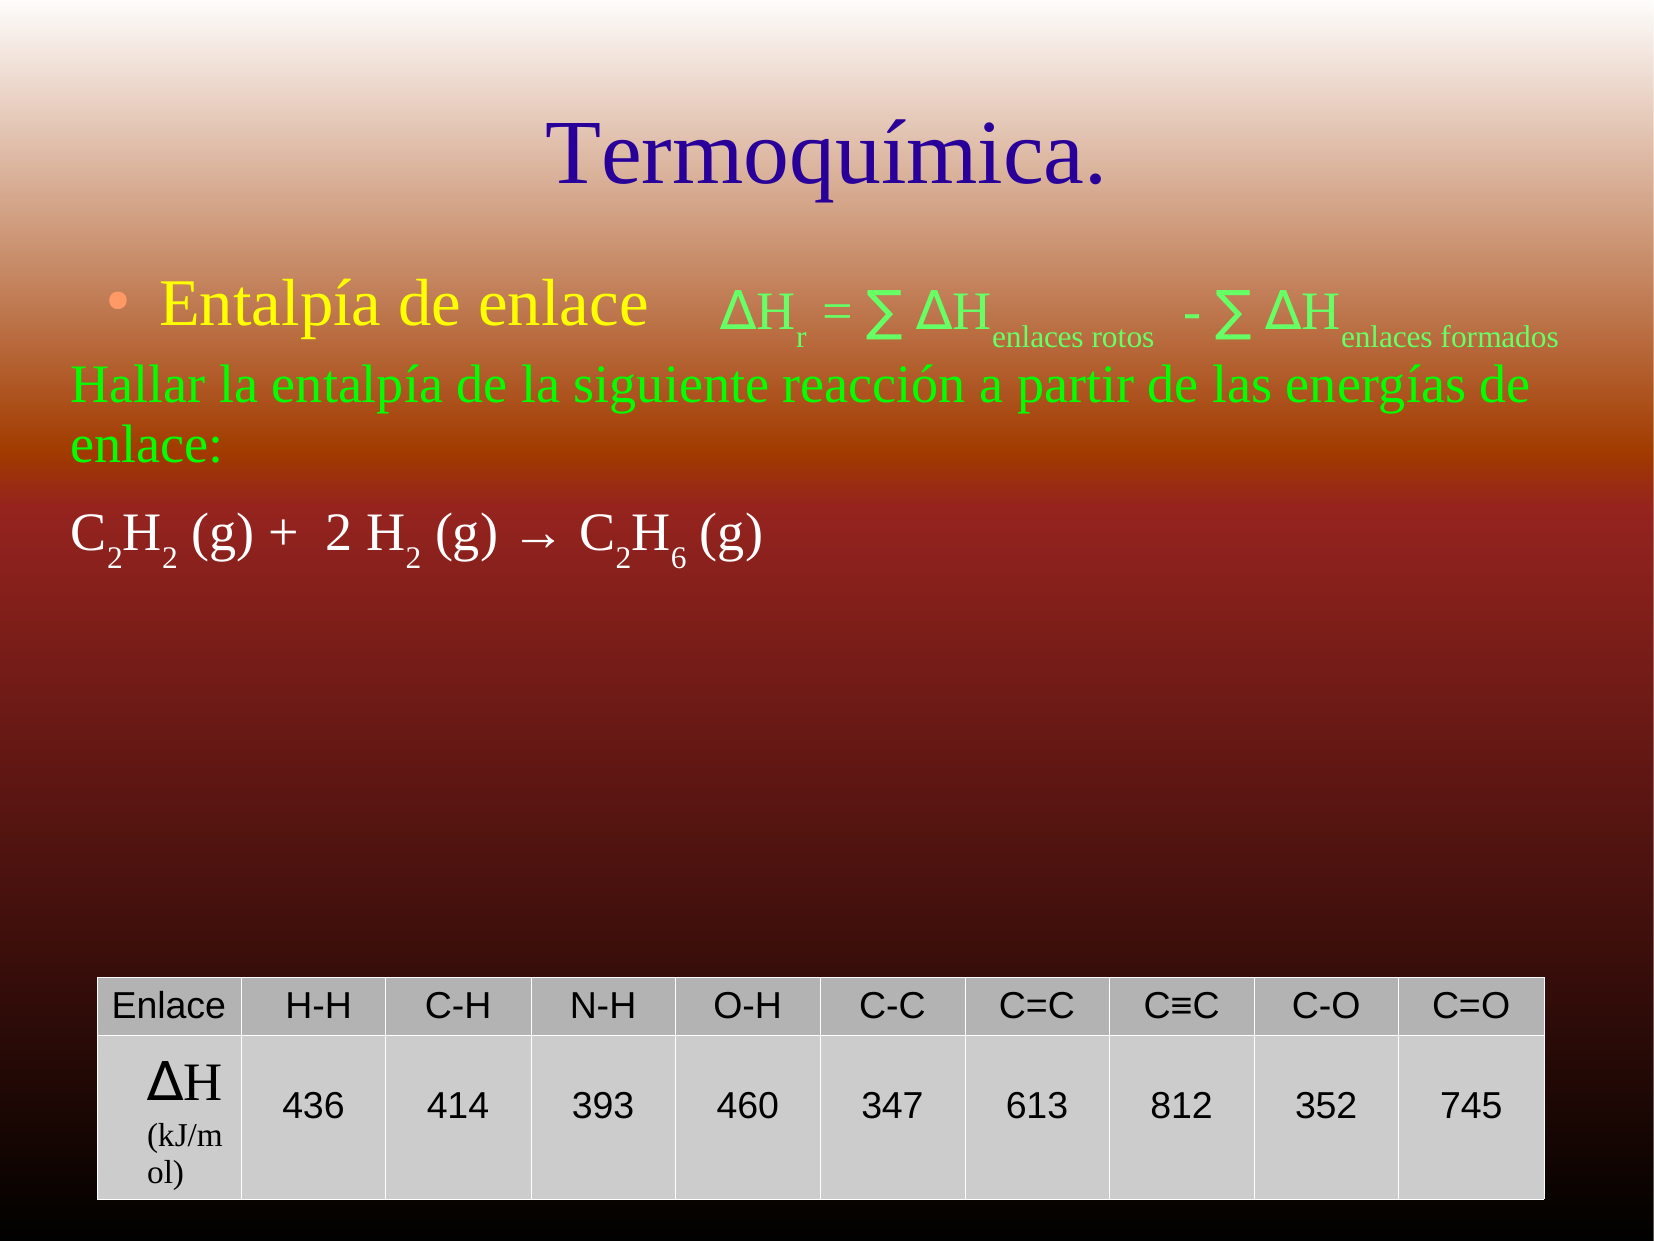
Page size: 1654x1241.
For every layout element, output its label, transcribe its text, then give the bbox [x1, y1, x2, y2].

table_header C-H [386, 978, 531, 1035]
table_cell 352 [1255, 1036, 1398, 1199]
table_cell 347 [821, 1036, 965, 1199]
table_header Enlace [98, 978, 241, 1035]
table_header C≡C [1110, 978, 1254, 1035]
table_header C=C [966, 978, 1109, 1035]
table_header C=O [1399, 978, 1544, 1035]
table_cell 414 [386, 1036, 531, 1199]
picture [0, 0, 1654, 1241]
table_header C-C [821, 978, 965, 1035]
table_cell 812 [1110, 1036, 1254, 1199]
title Termoquímica. [82, 49, 1571, 257]
table_cell 460 [676, 1036, 820, 1199]
table_cell ∆H (kJ/mol) [98, 1036, 241, 1199]
table_cell 393 [532, 1036, 675, 1199]
table_cell 745 [1399, 1036, 1544, 1199]
text_box Hallar la entalpía de la siguiente reacción a partir de las energías de enlace: [0, 354, 1625, 475]
table_header N-H [532, 978, 675, 1035]
table_header O-H [676, 978, 820, 1035]
list Entalpía de enlace [88, 265, 1518, 354]
text_box ∆Hr = ∑ ∆Henlaces rotos - ∑ ∆Henlaces formados [649, 271, 1595, 354]
table_cell 613 [966, 1036, 1109, 1199]
text_box C2H2 (g) + 2 H2 (g) → C2H6 (g) [0, 501, 798, 591]
table_header C-O [1255, 978, 1398, 1035]
table_header H-H [242, 978, 385, 1035]
table_cell 436 [242, 1036, 385, 1199]
